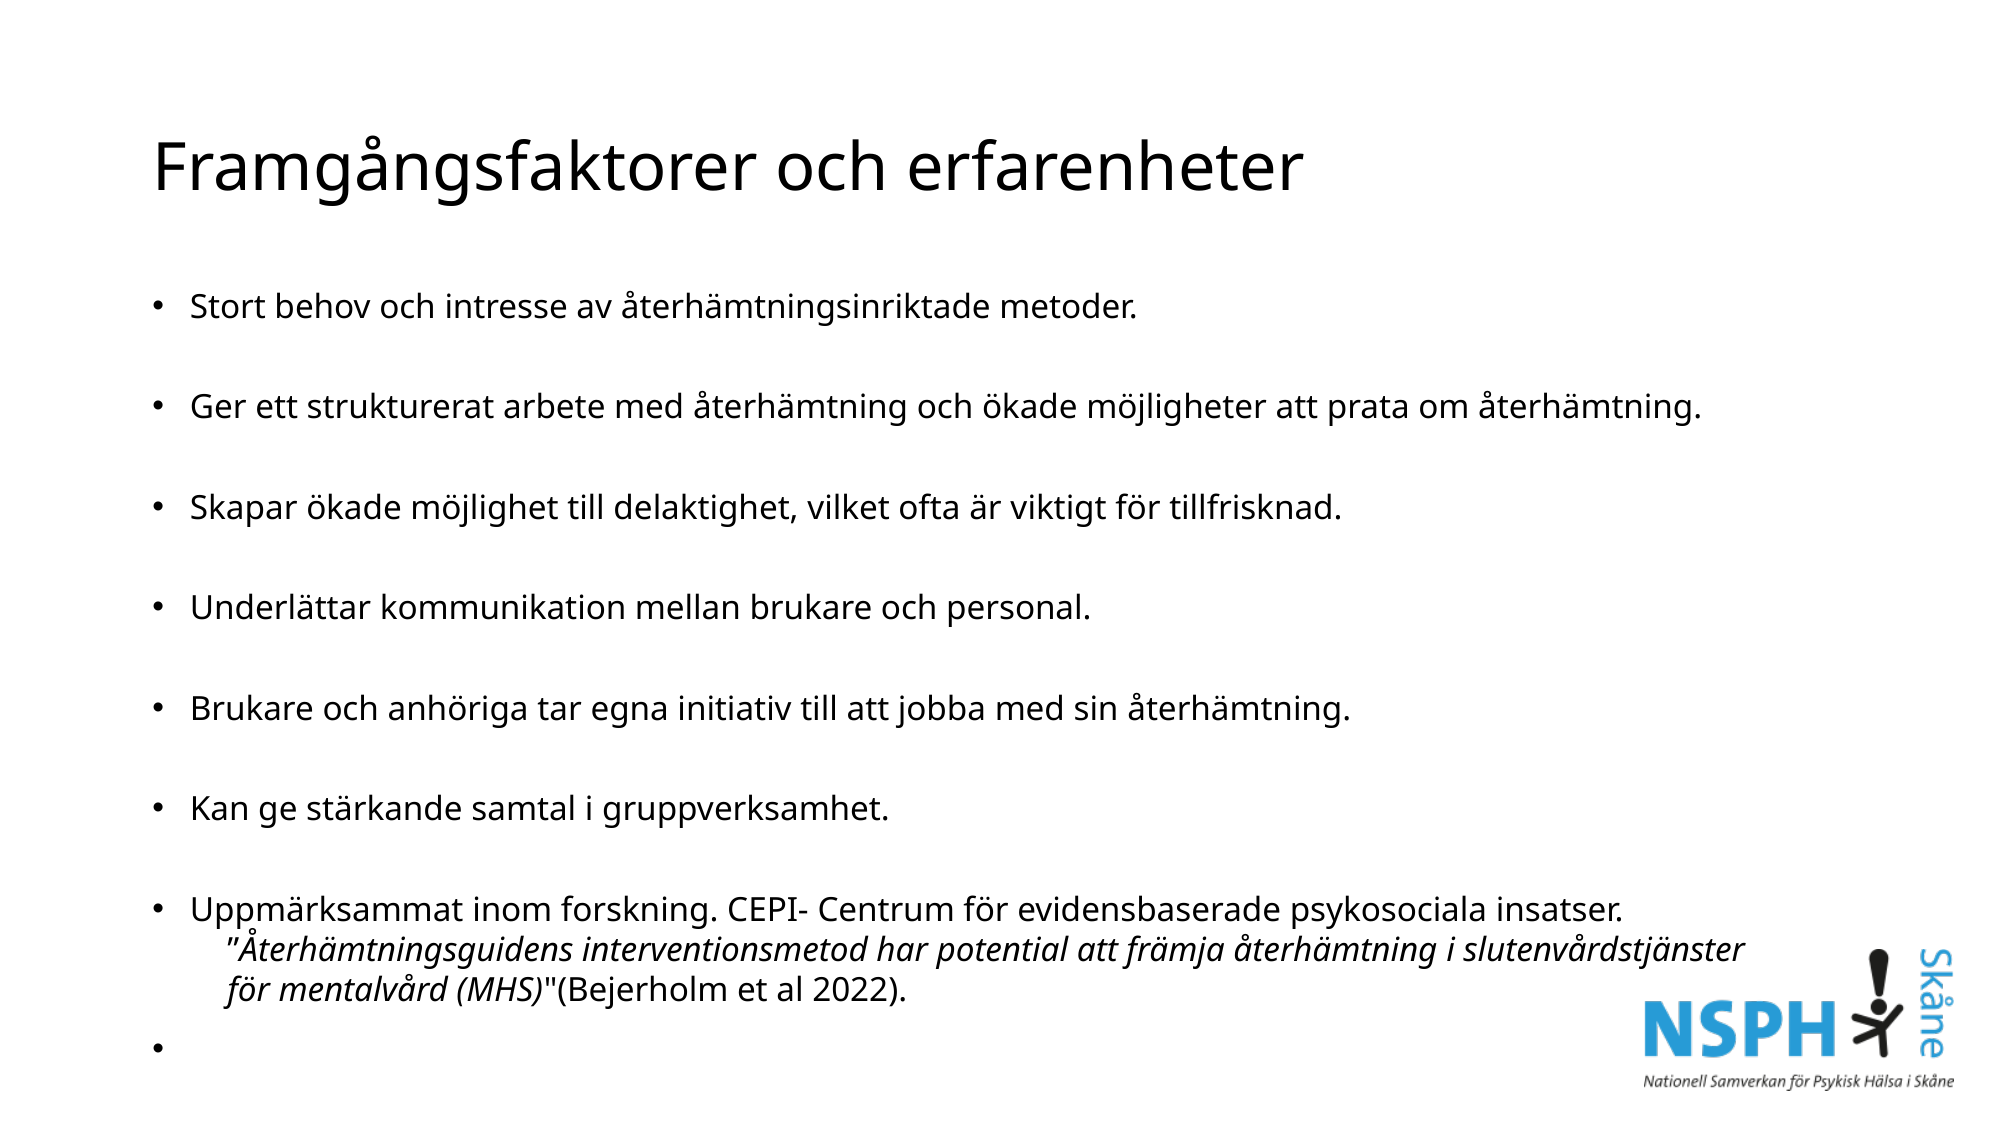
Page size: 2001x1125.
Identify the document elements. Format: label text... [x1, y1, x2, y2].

list Stort behov och intresse av återhämtningsinriktade metoder. Ger ett strukturerat arbete med återhämtning och ökade möjligheter att prata om återhämtning. Skapar ökade möjlighet till delaktighet, vilket ofta är viktigt för tillfrisknad. Underlättar kommunikation mellan brukare och personal. Brukare och anhöriga tar egna initiativ till att jobba med sin återhämtning. Kan ge stärkande samtal i gruppverksamhet. Uppmärksammat inom forskning. CEPI- Centrum för evidensbaserade psykosociala insatser. ”Återhämtningsguidens interventionsmetod har potential att främja återhämtning i slutenvårdstjänster för mentalvård (MHS)"(Bejerholm et al 2022). [137, 277, 1788, 1043]
picture [1644, 949, 1954, 1091]
title Framgångsfaktorer och erfarenheter [137, 59, 1969, 278]
